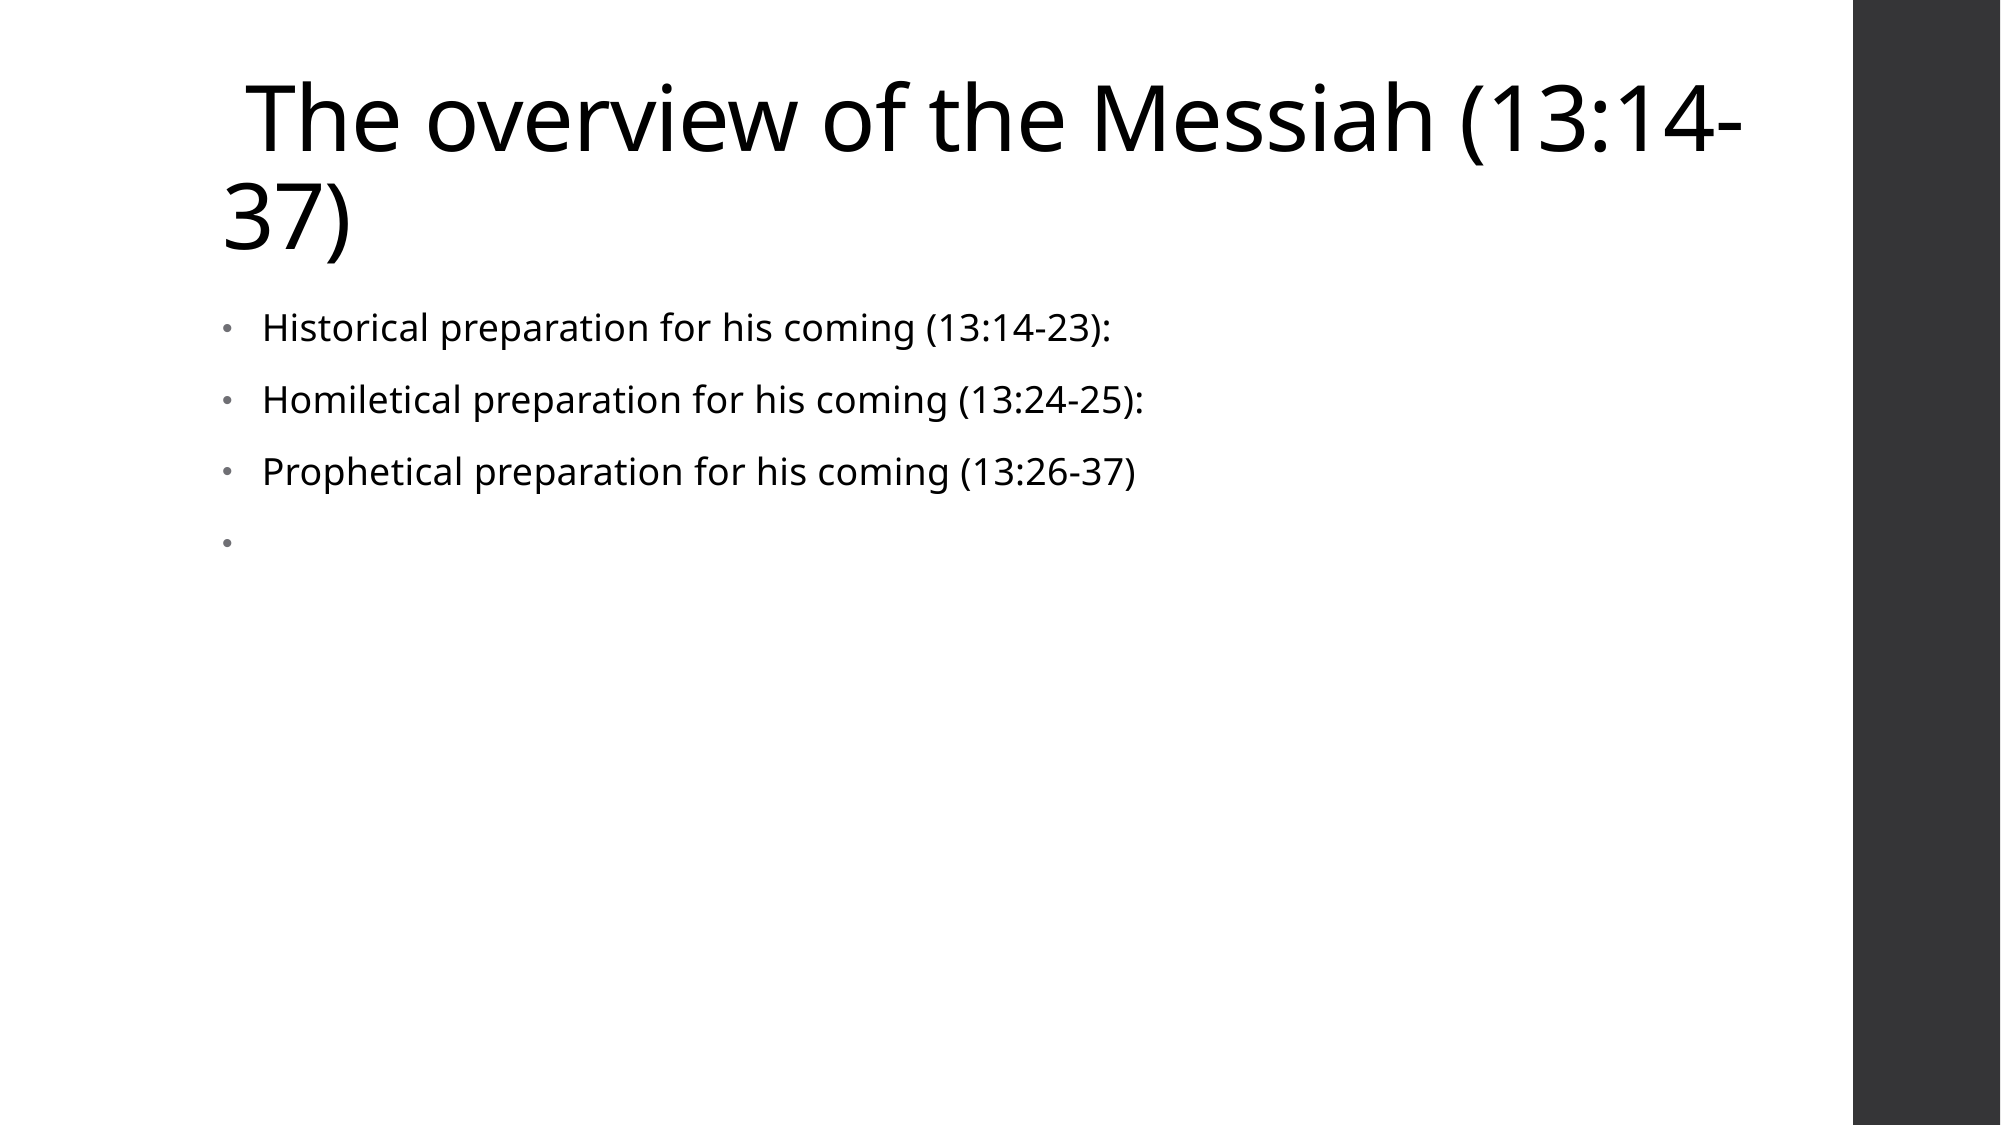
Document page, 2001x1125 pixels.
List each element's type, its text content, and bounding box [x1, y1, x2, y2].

title The overview of the Messiah (13:14-37) [206, 60, 1797, 278]
list Historical preparation for his coming (13:14-23): Homiletical preparation for his coming (13:24-25): Prophetical preparation for his coming (13:26-37) [206, 299, 1617, 1014]
